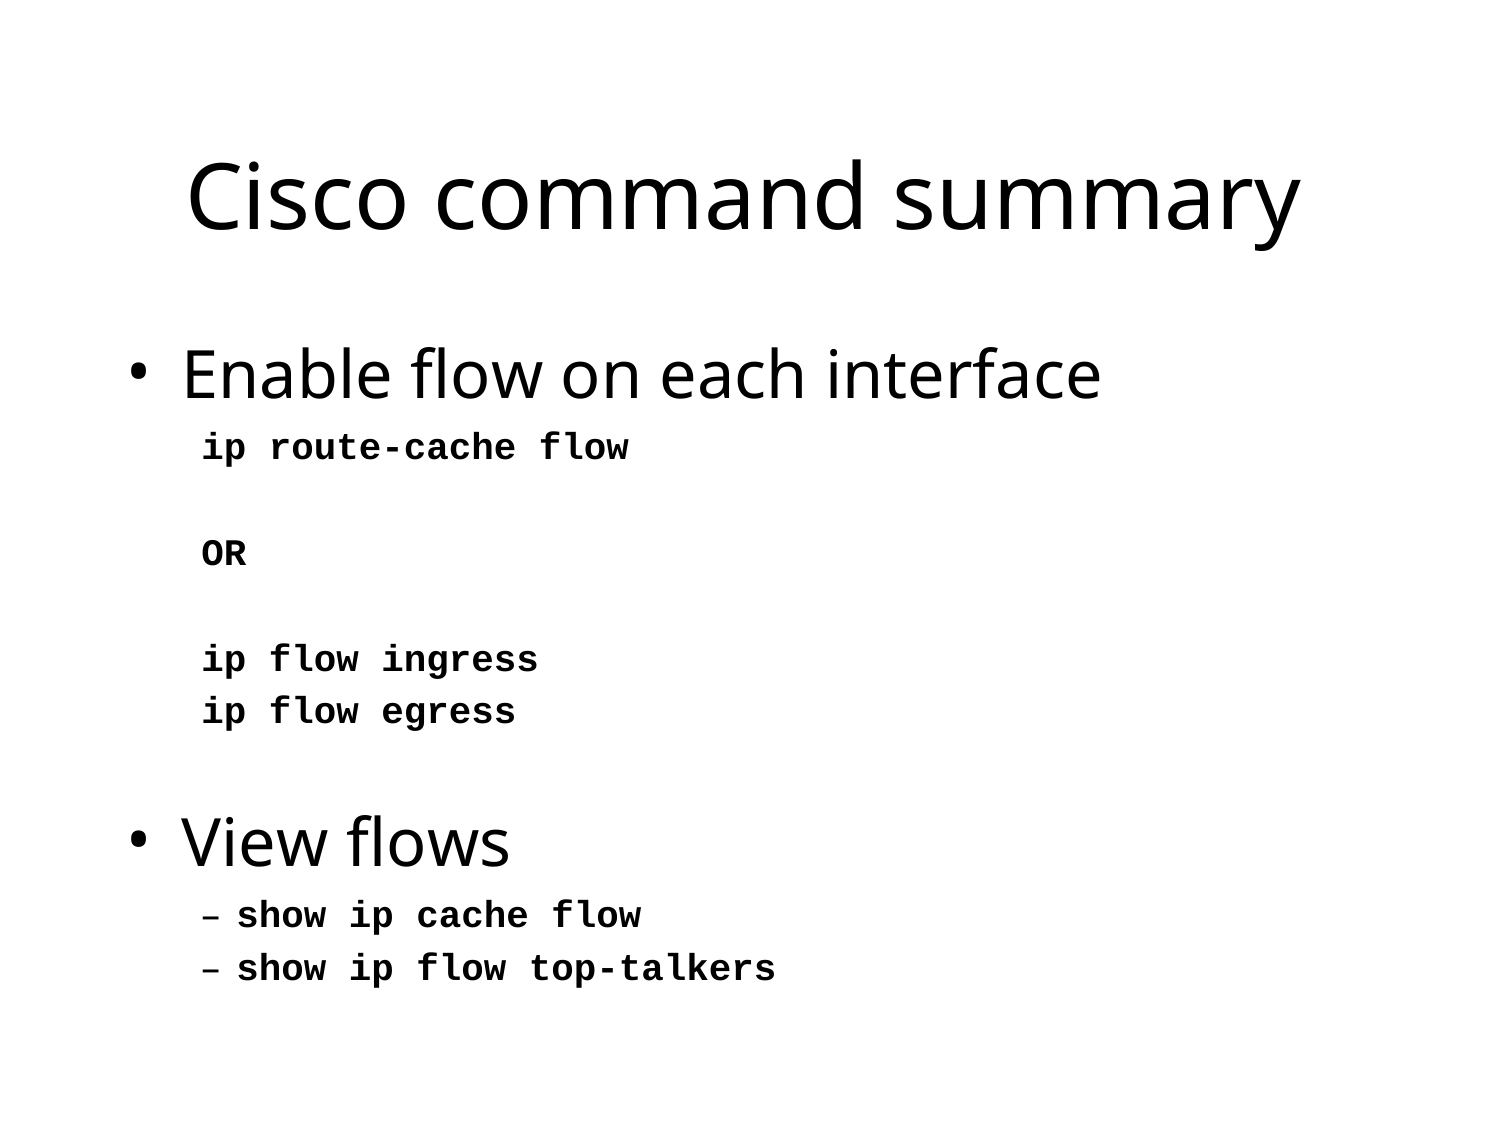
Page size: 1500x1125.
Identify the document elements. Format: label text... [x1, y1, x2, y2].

title Cisco command summary [112, 62, 1388, 324]
list Enable flow on each interface ip route-cache flow OR ip flow ingress ip flow egress View flows show ip cache flow show ip flow top-talkers [112, 324, 1388, 1011]
